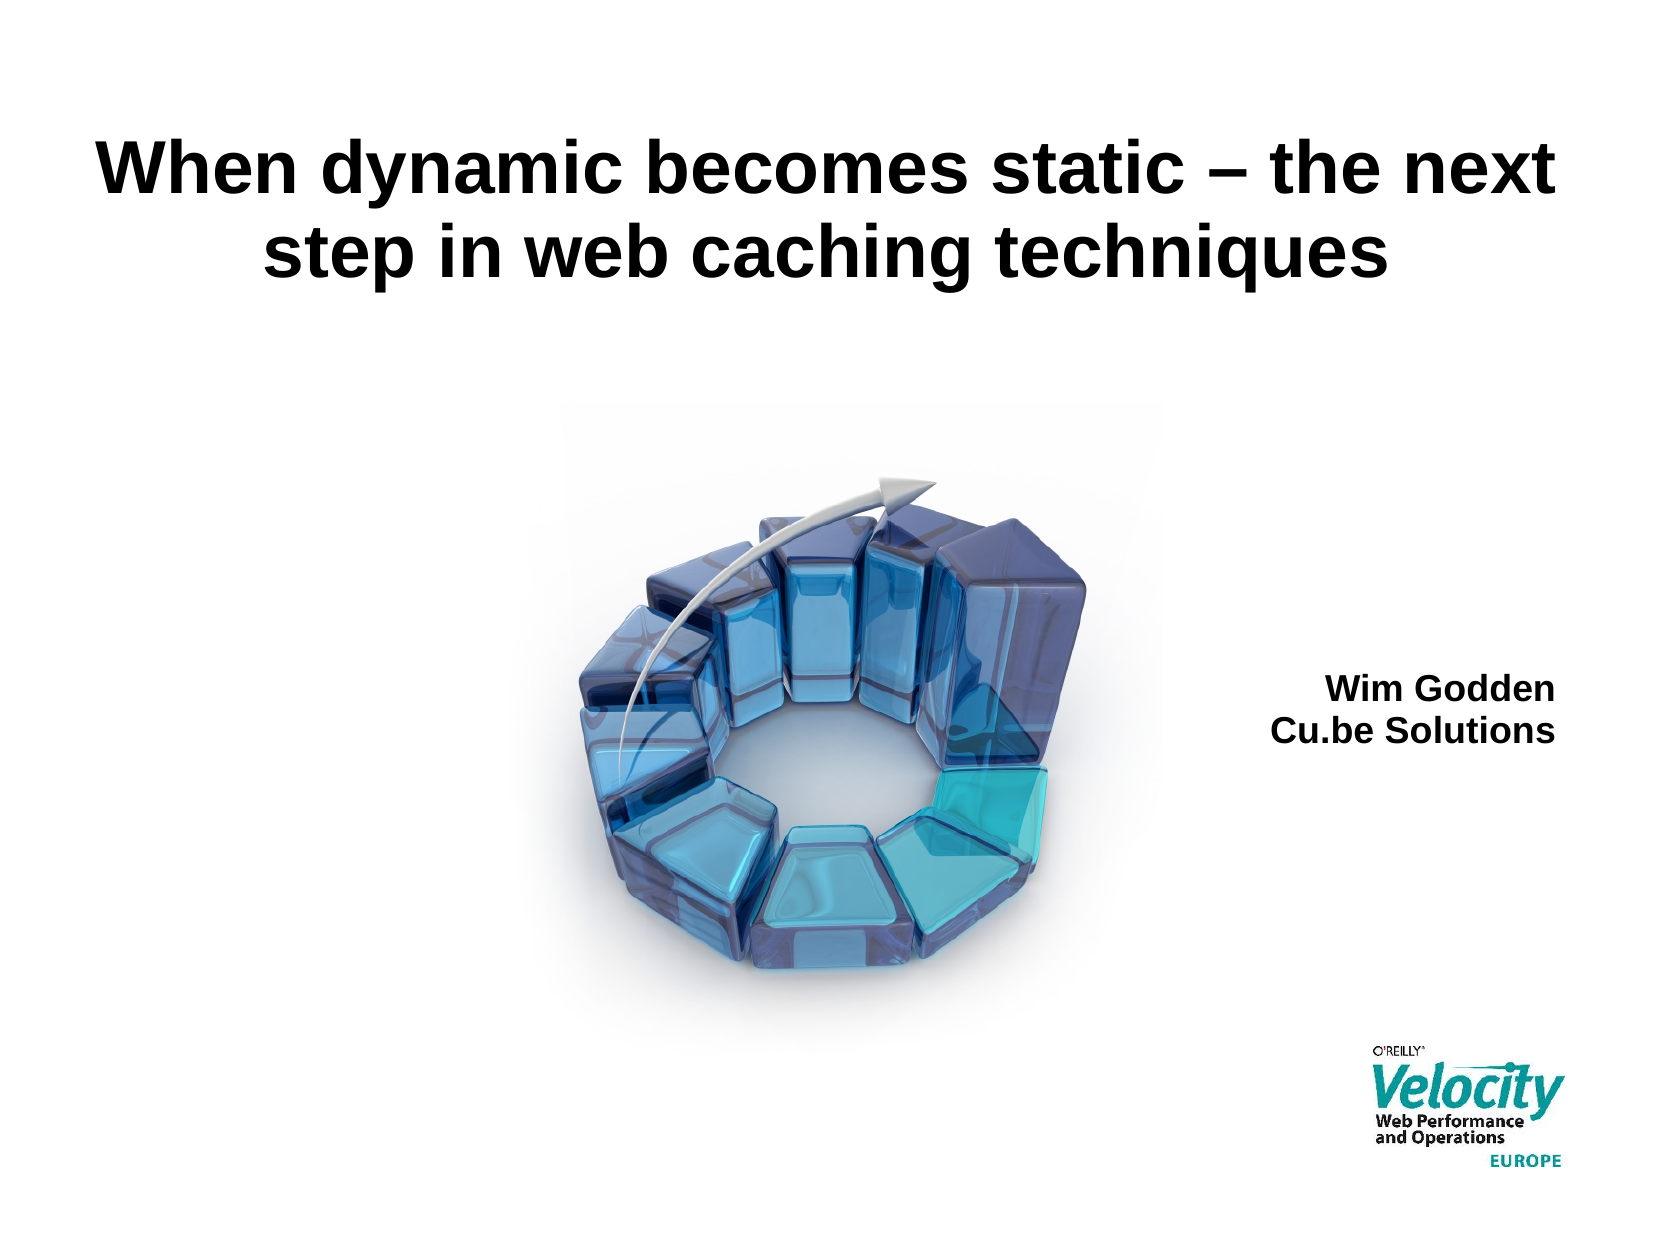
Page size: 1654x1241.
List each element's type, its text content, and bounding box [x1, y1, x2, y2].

picture [1373, 1046, 1565, 1167]
text_box Wim Godden Cu.be Solutions [1246, 660, 1571, 762]
text_box When dynamic becomes static – the next step in web caching techniques [14, 118, 1639, 301]
picture [502, 402, 1163, 1063]
